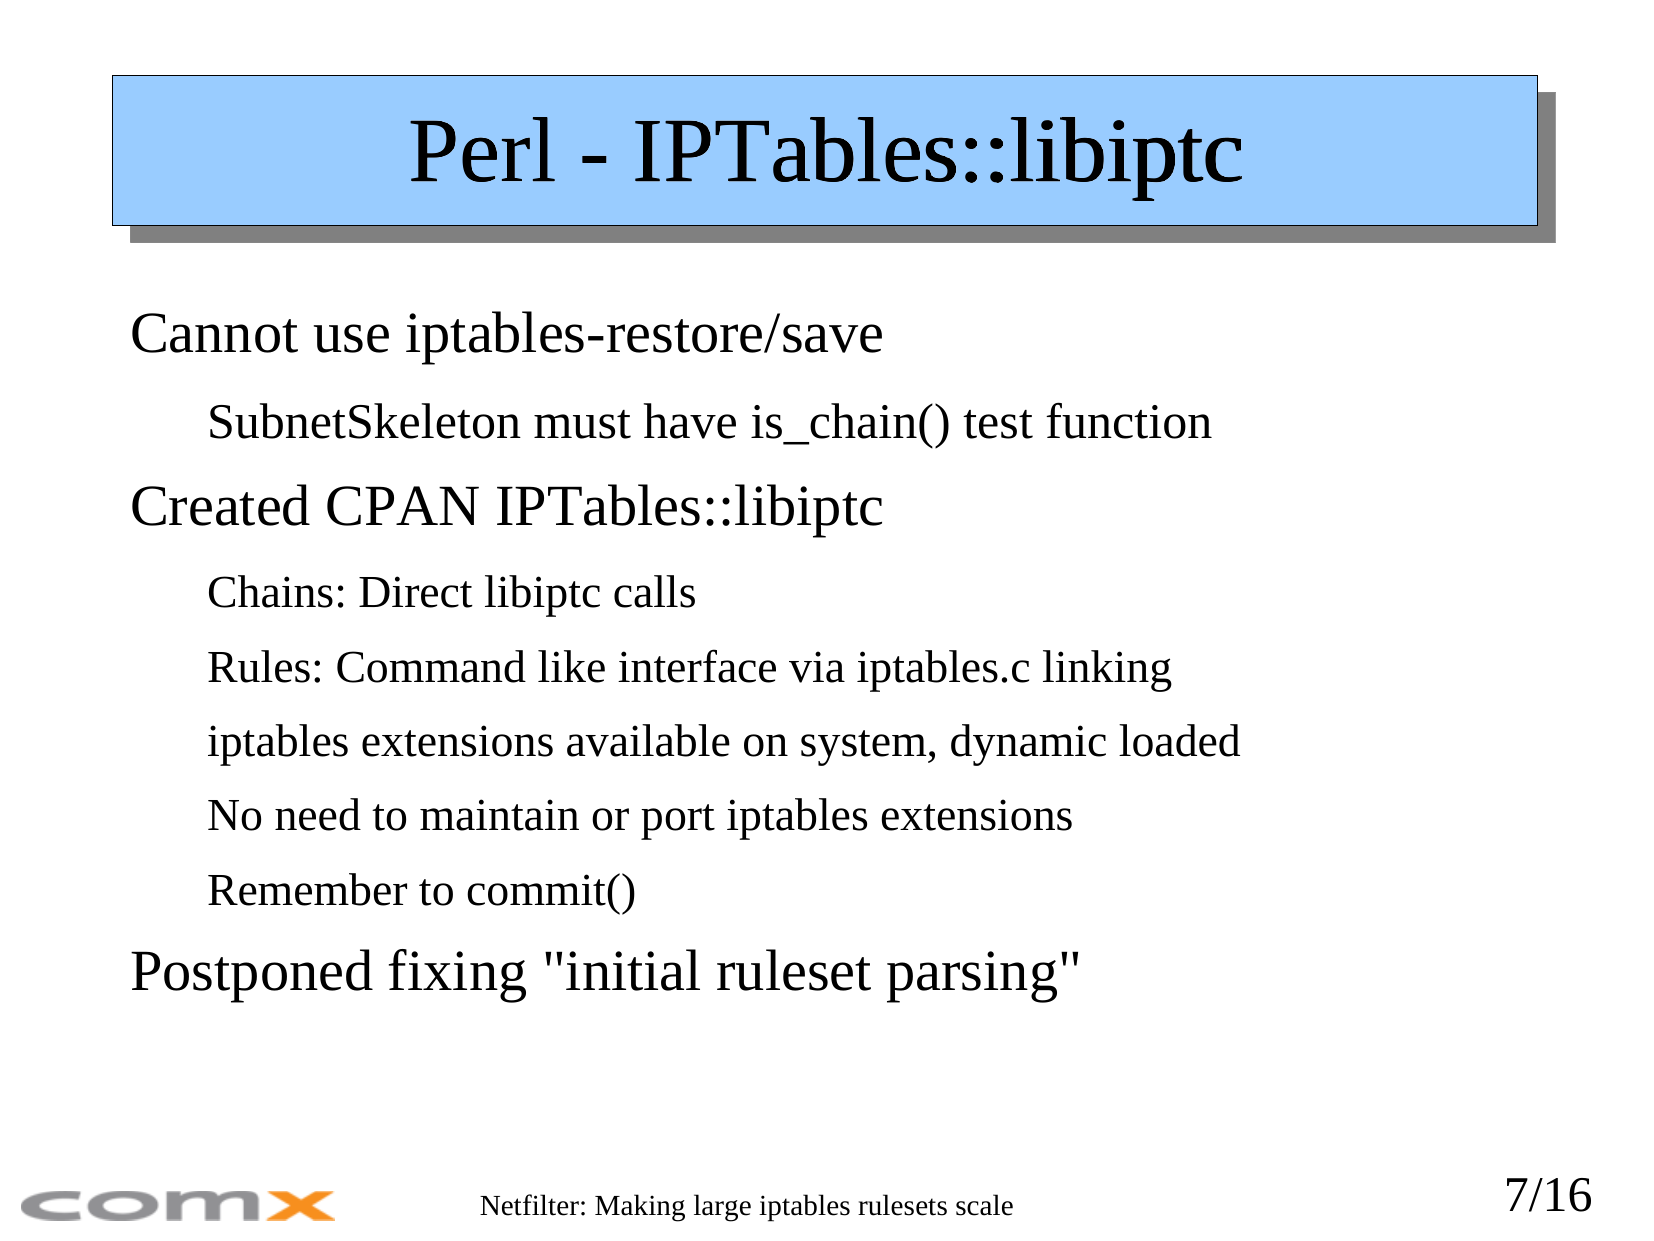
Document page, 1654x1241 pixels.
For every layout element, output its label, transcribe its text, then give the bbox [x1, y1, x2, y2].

picture [21, 1191, 335, 1221]
title Perl - IPTables::libiptc [116, 90, 1538, 211]
list Cannot use iptables-restore/save SubnetSkeleton must have is_chain() test function Created CPAN IPTables::libiptc Chains: Direct libiptc calls Rules: Command like interface via iptables.c linking iptables extensions available on system, dynamic loaded No need to maintain or port iptables extensions Remember to commit() Postponed fixing "initial ruleset parsing" [112, 300, 1613, 1058]
